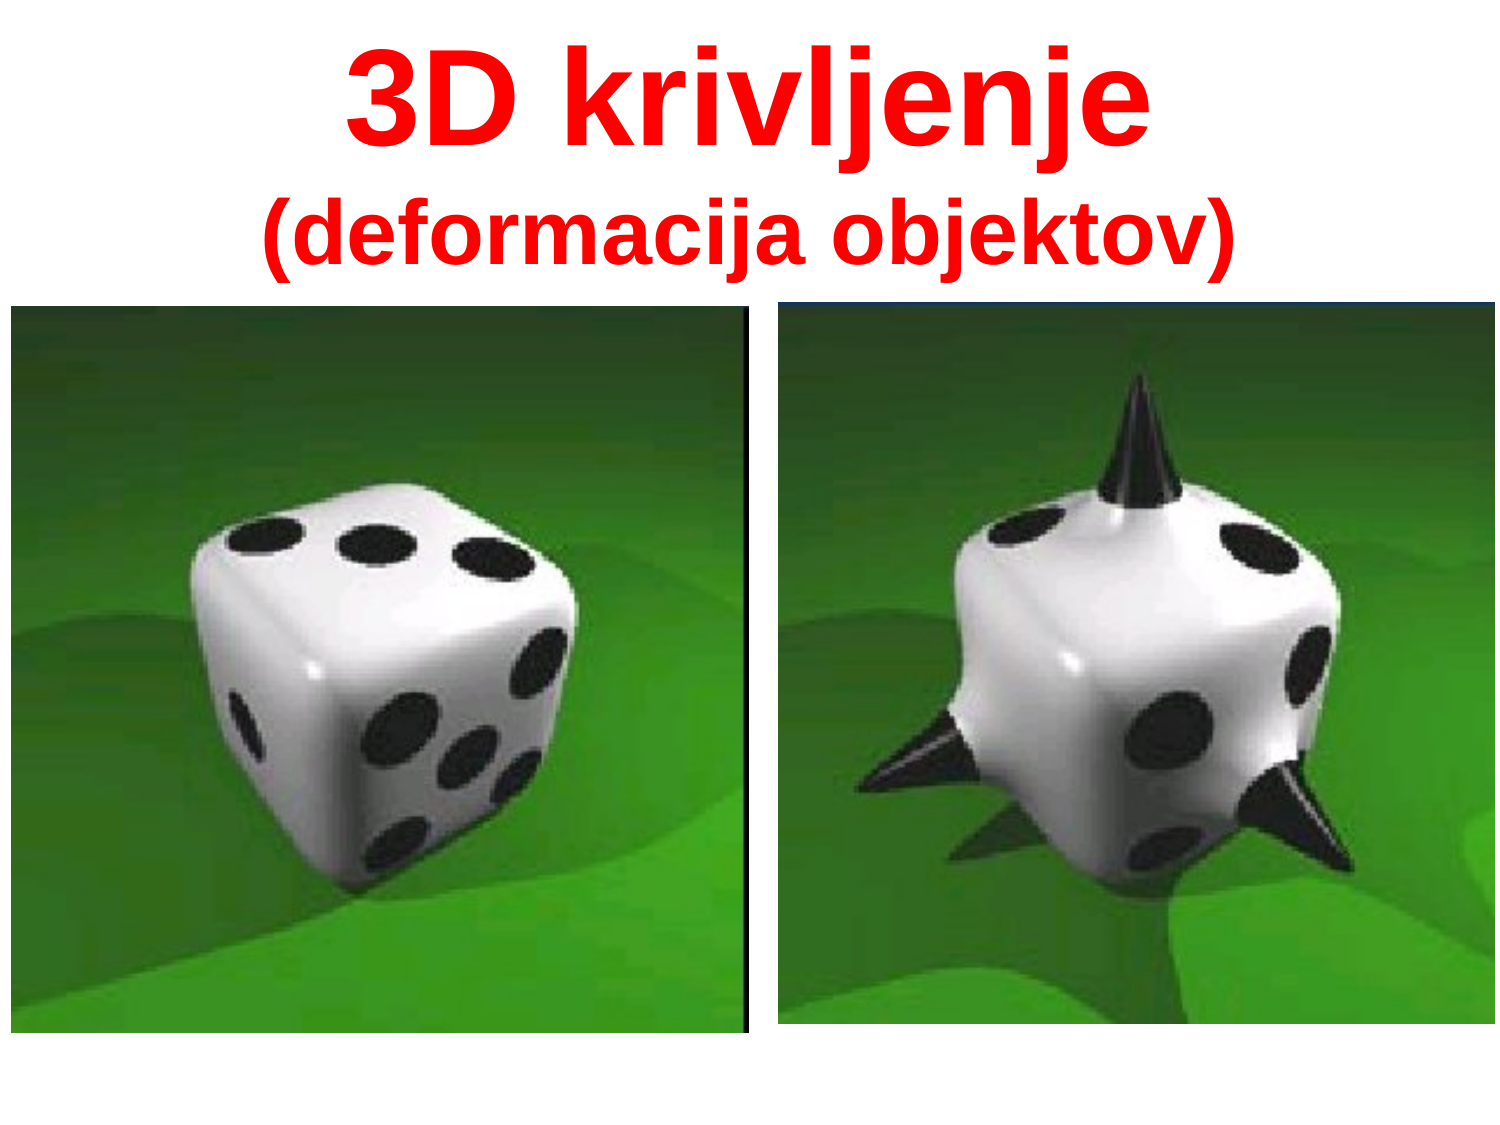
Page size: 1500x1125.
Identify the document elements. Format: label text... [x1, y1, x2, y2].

text_box 3D krivljenje (deformacija objektov) [245, 0, 1254, 291]
picture [778, 302, 1495, 1024]
picture [11, 306, 749, 1034]
